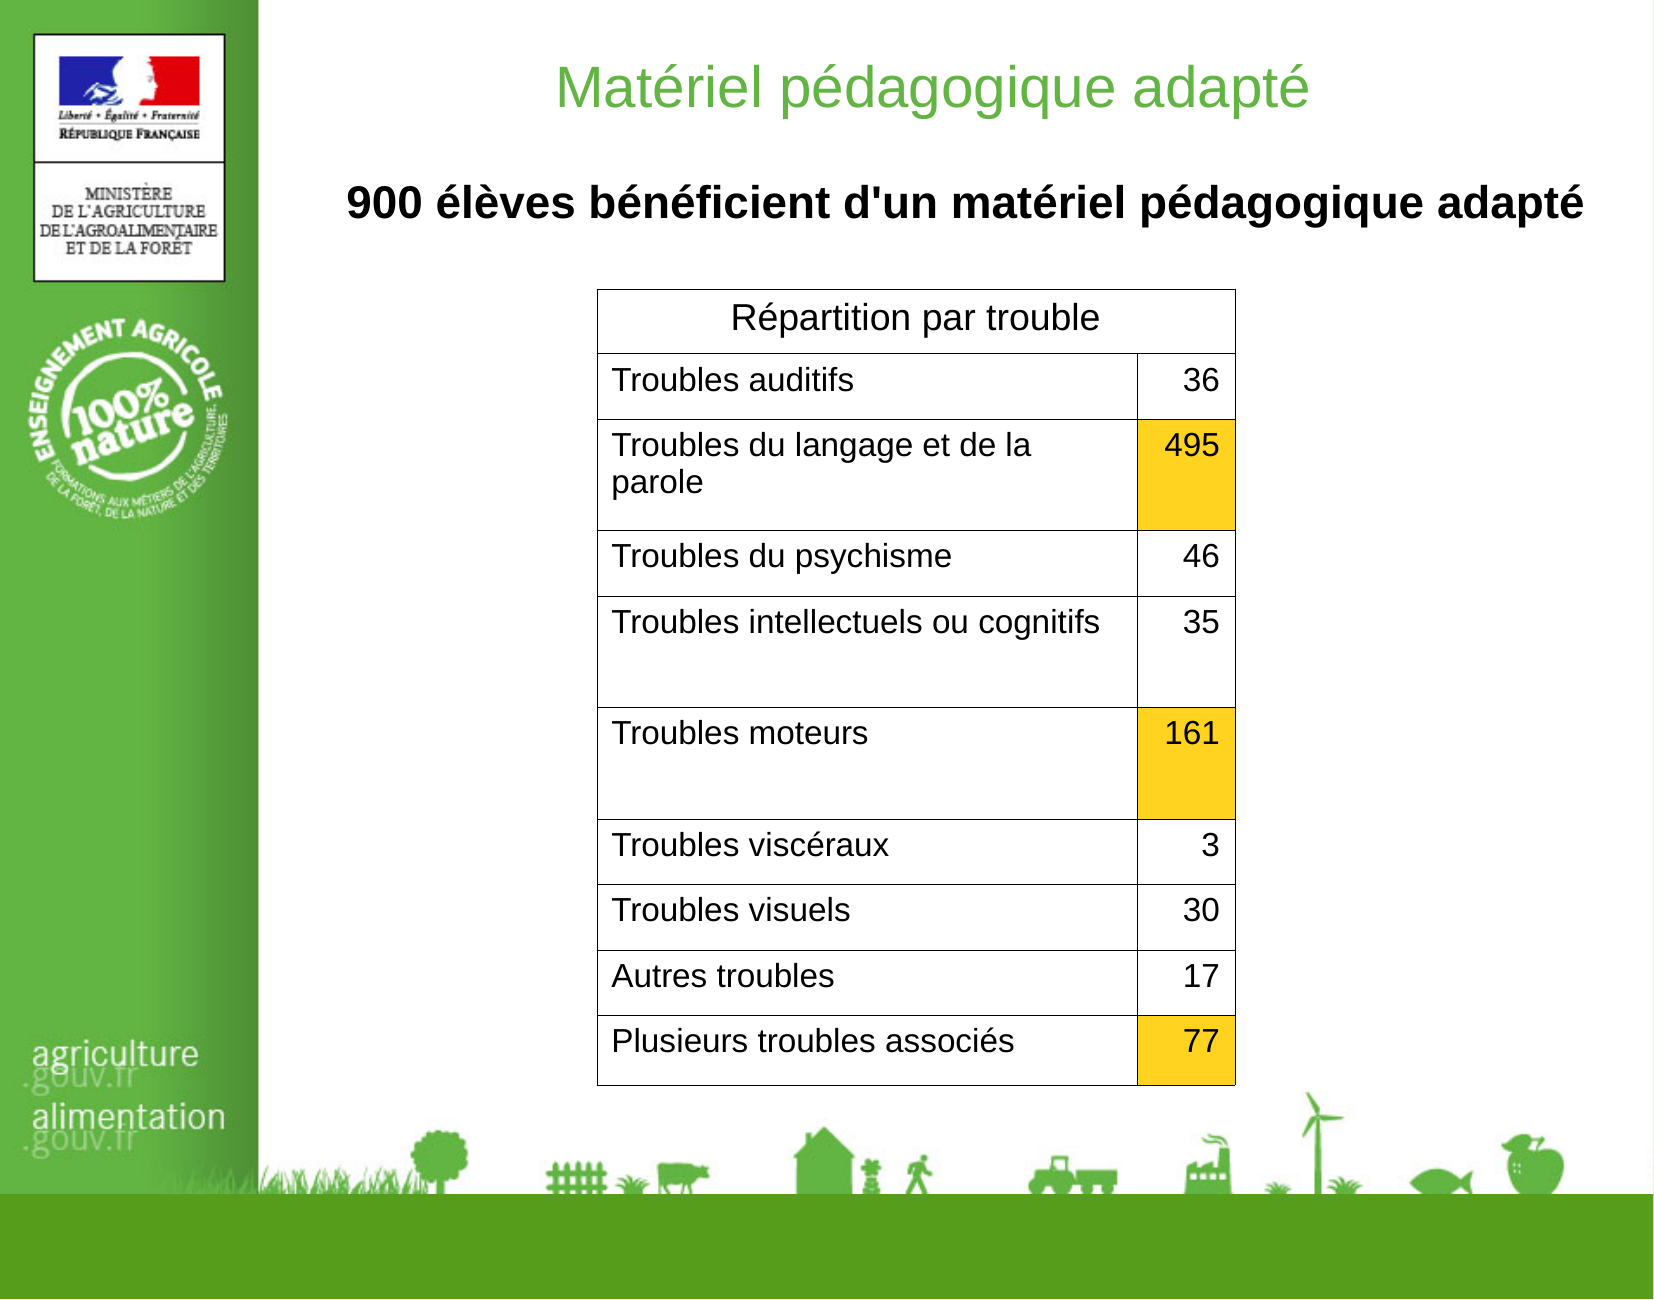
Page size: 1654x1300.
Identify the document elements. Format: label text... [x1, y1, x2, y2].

list 900 élèves bénéficient d'un matériel pédagogique adapté [275, 144, 1593, 980]
table_cell Troubles intellectuels ou cognitifs [598, 597, 1137, 707]
table_cell Troubles du langage et de la parole [598, 420, 1137, 530]
table_cell 30 [1138, 885, 1235, 950]
table_cell 77 [1138, 1016, 1235, 1085]
table_cell 17 [1138, 951, 1235, 1015]
table_cell Troubles moteurs [598, 708, 1137, 819]
table_cell Troubles auditifs [598, 354, 1137, 419]
table_cell 35 [1138, 597, 1235, 707]
table_cell Plusieurs troubles associés [598, 1016, 1137, 1085]
table_cell Troubles viscéraux [598, 820, 1137, 884]
table_cell Troubles du psychisme [598, 531, 1137, 596]
table_cell 495 [1138, 420, 1235, 530]
picture [0, 0, 1654, 1194]
table_cell Autres troubles [598, 951, 1137, 1015]
table_cell 161 [1138, 708, 1235, 819]
table_cell 3 [1138, 820, 1235, 884]
table_cell 36 [1138, 354, 1235, 419]
table_cell Troubles visuels [598, 885, 1137, 950]
title Matériel pédagogique adapté [275, 51, 1593, 124]
table_cell 46 [1138, 531, 1235, 596]
table_header Répartition par trouble [598, 290, 1235, 353]
